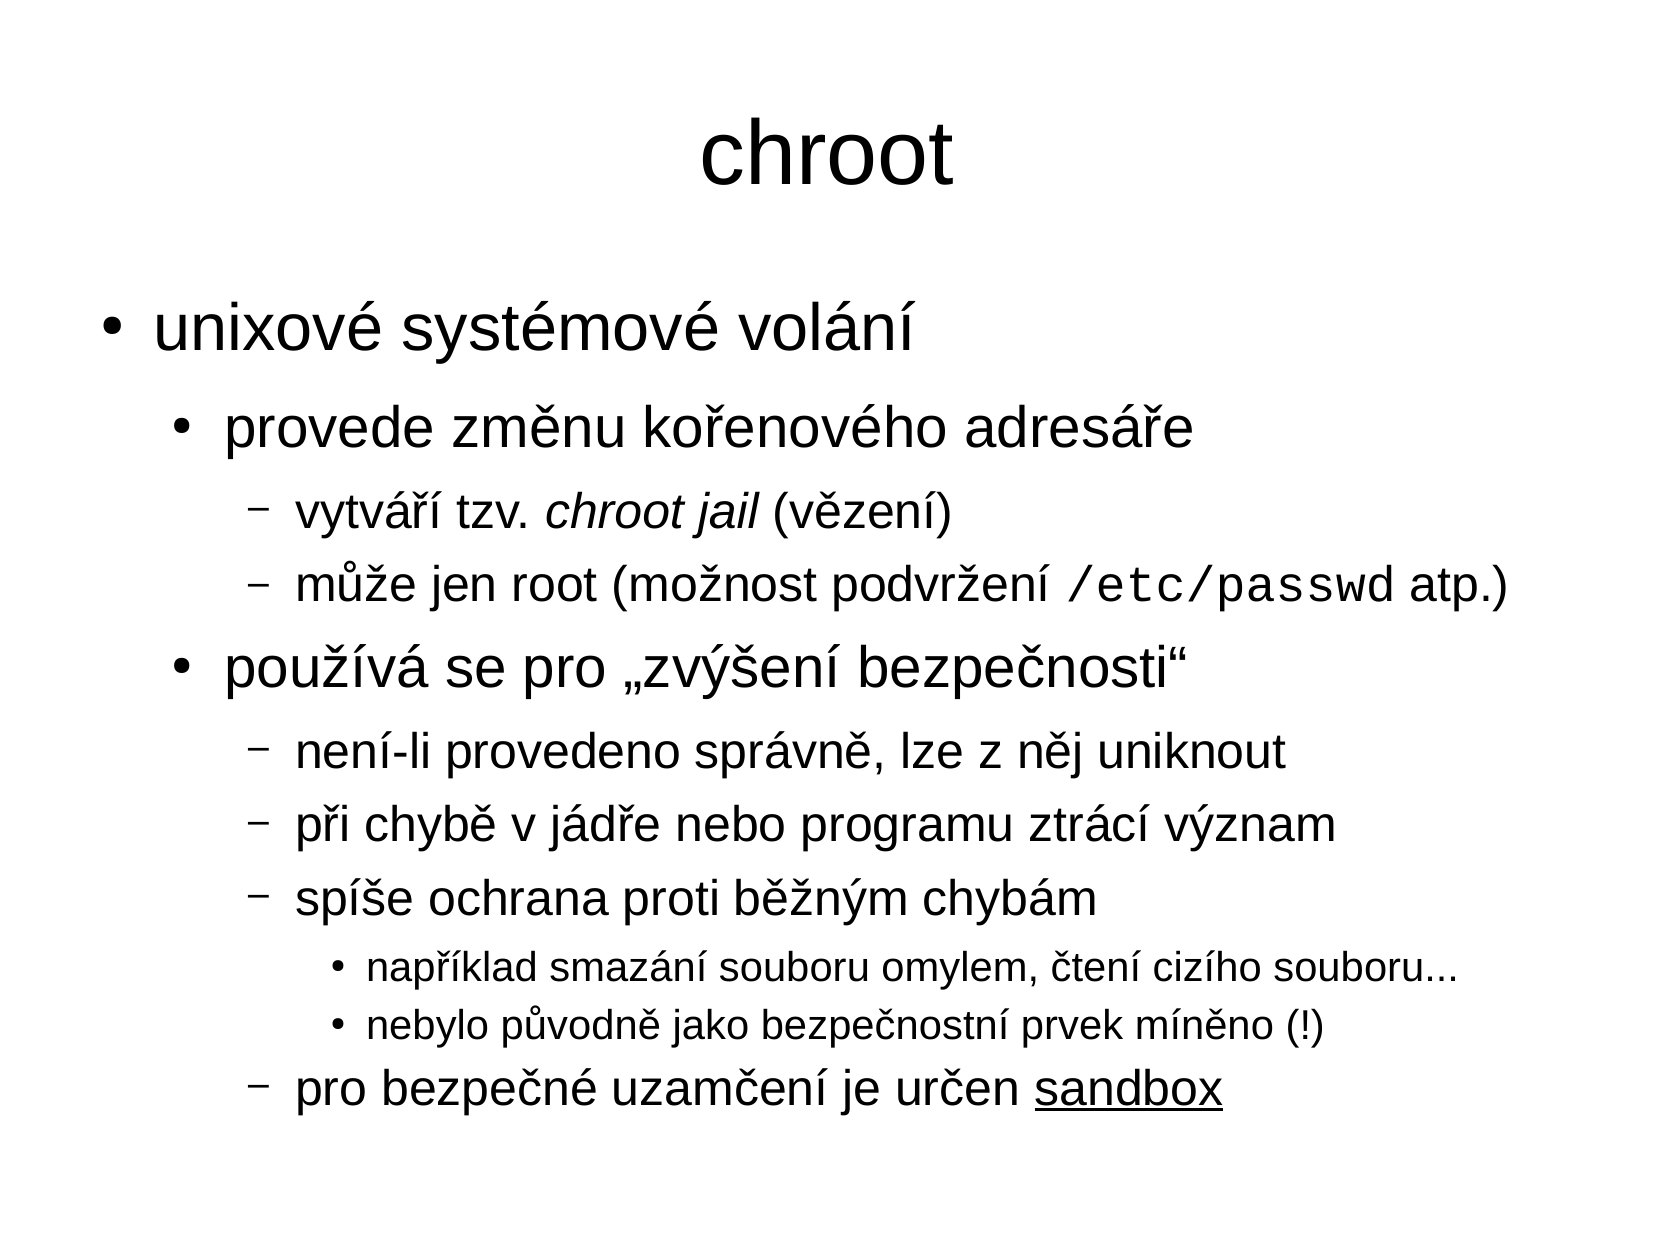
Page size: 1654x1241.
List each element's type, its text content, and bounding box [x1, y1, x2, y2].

title chroot [82, 56, 1571, 250]
list unixové systémové volání provede změnu kořenového adresáře vytváří tzv. chroot jail (vězení) může jen root (možnost podvržení /etc/passwd atp.) používá se pro „zvýšení bezpečnosti“ není-li provedeno správně, lze z něj uniknout při chybě v jádře nebo programu ztrácí význam spíše ochrana proti běžným chybám například smazání souboru omylem, čtení cizího souboru... nebylo původně jako bezpečnostní prvek míněno (!) pro bezpečné uzamčení je určen sandbox [82, 290, 1571, 1116]
